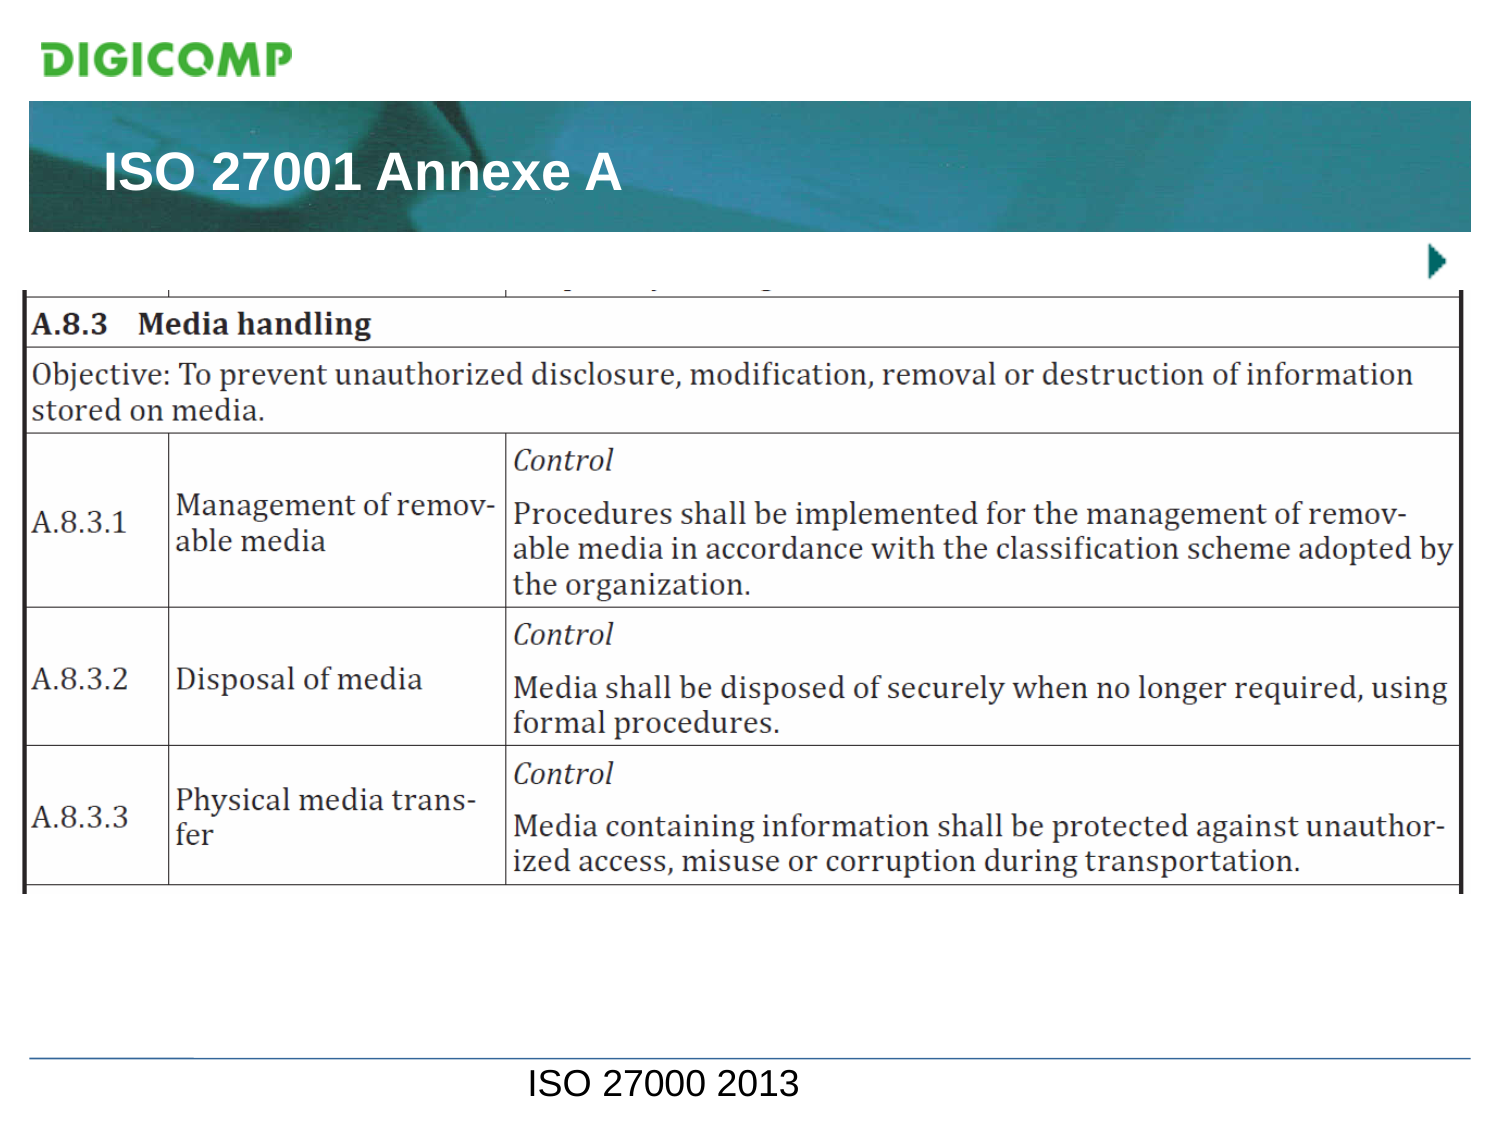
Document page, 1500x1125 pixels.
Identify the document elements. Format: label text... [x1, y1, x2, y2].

picture [17, 290, 1471, 894]
picture [1411, 241, 1455, 284]
text_box ISO 27000 2013 [512, 1051, 988, 1118]
text_box ISO 27001 Annexe A [88, 128, 1500, 210]
